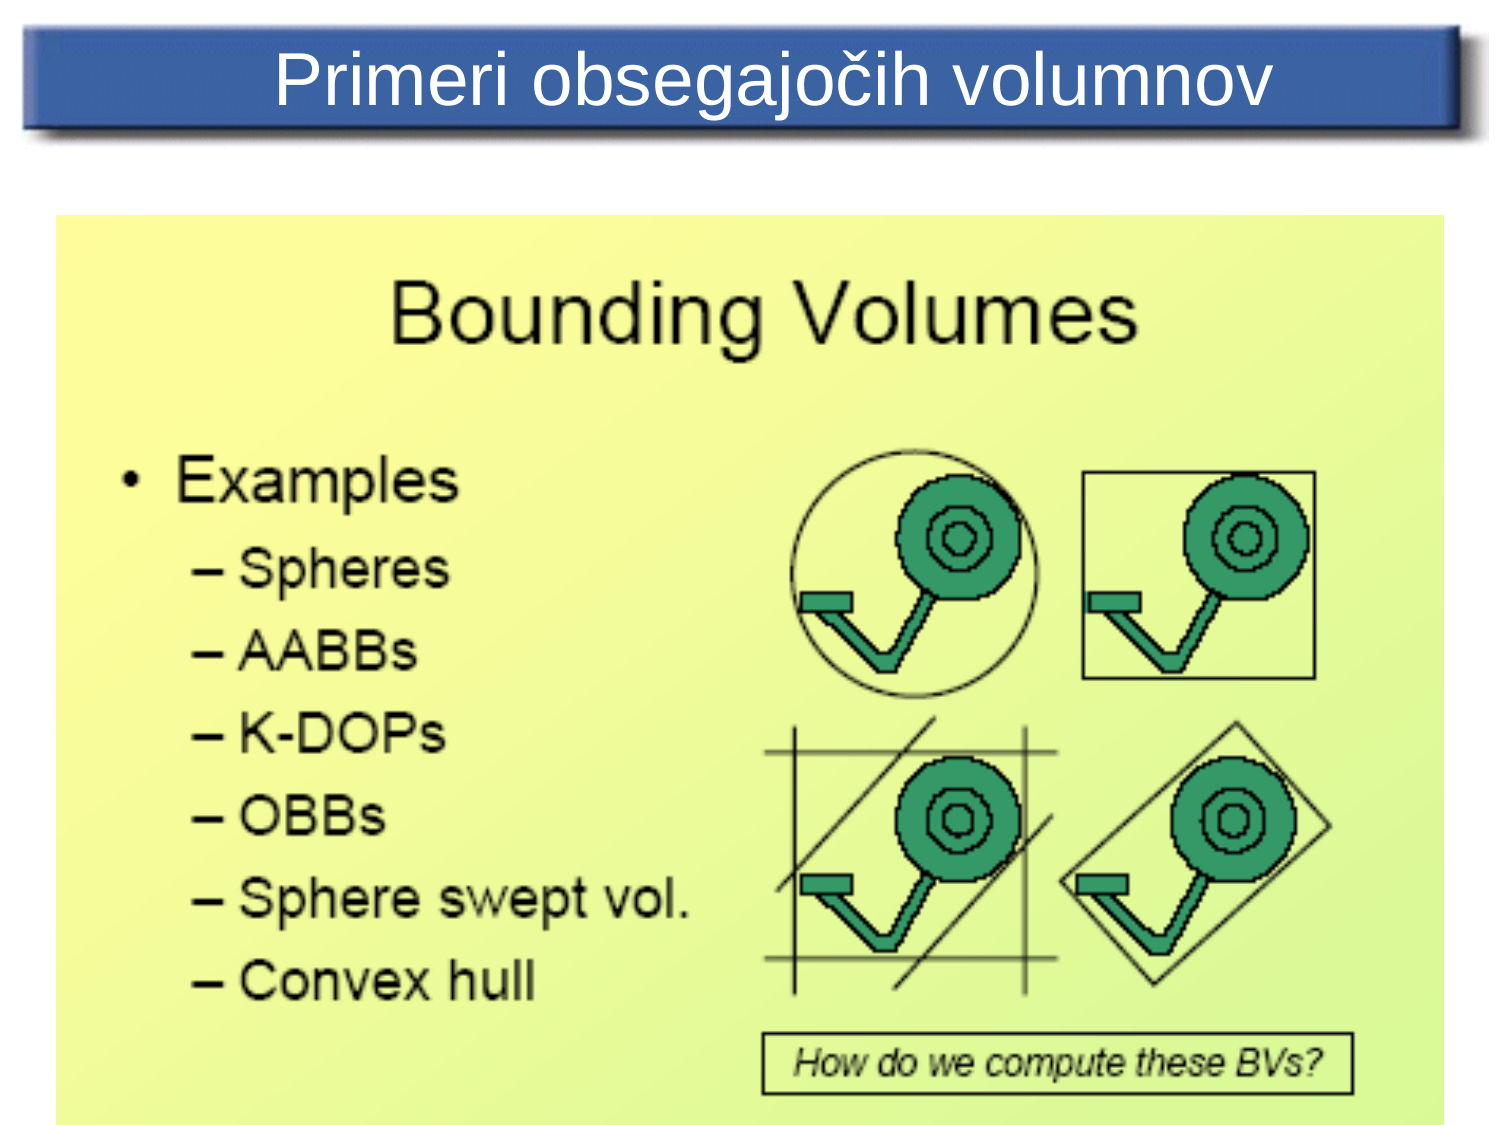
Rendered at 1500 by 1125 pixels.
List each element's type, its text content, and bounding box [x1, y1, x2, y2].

picture [56, 215, 1444, 1125]
picture [21, 22, 1489, 149]
text_box Primeri obsegajočih volumnov [258, 22, 1290, 129]
